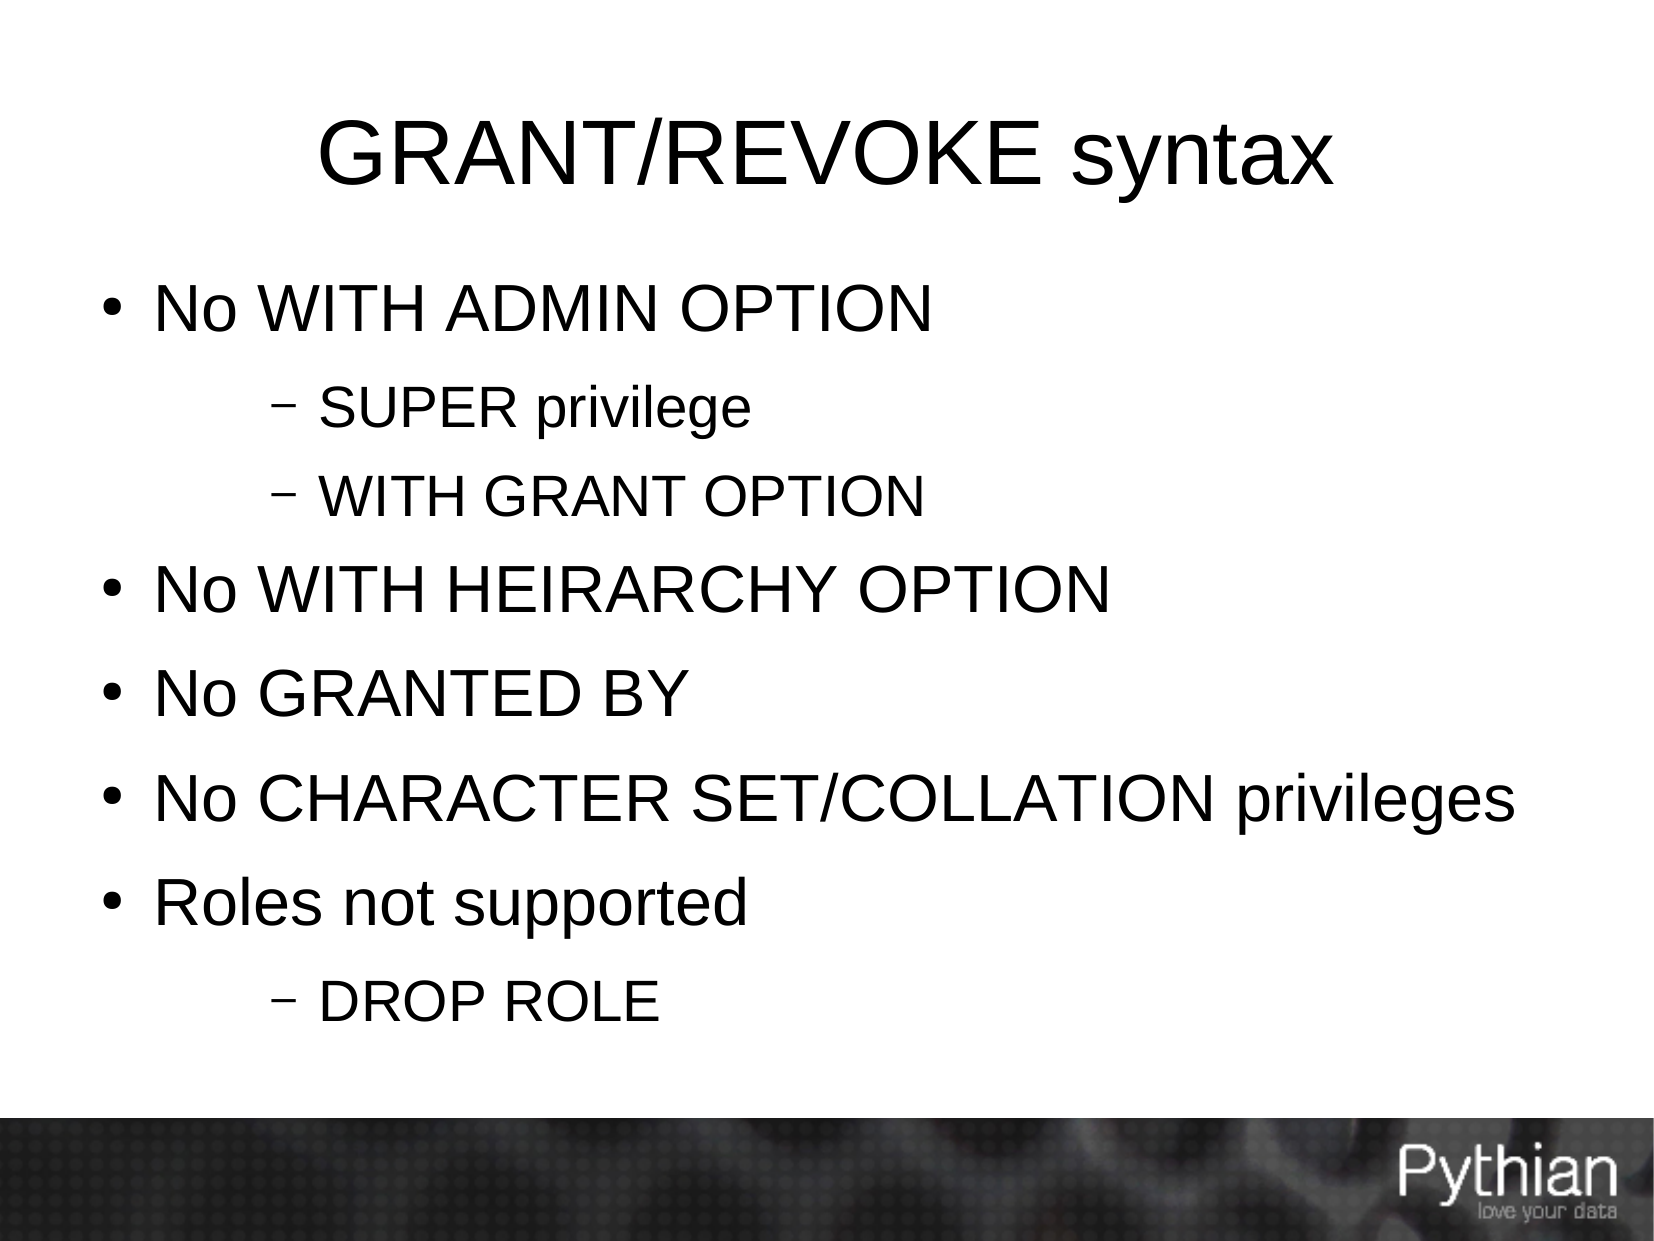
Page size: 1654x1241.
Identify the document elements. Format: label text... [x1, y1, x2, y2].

picture [0, 1118, 1654, 1241]
list No WITH ADMIN OPTION SUPER privilege WITH GRANT OPTION No WITH HEIRARCHY OPTION No GRANTED BY No CHARACTER SET/COLLATION privileges Roles not supported DROP ROLE [82, 166, 1571, 1034]
title GRANT/REVOKE syntax [82, 49, 1571, 166]
